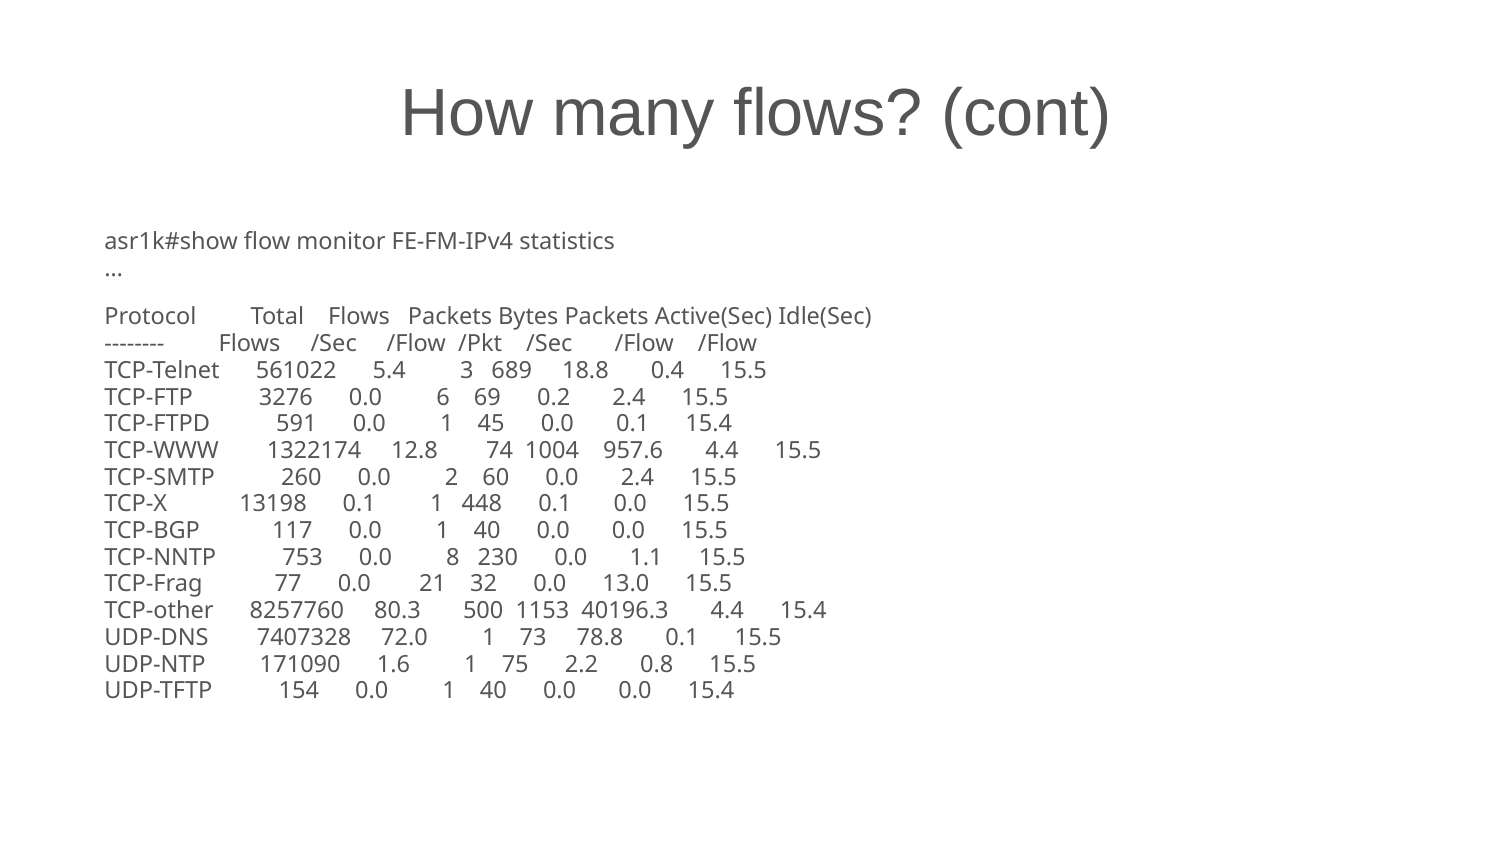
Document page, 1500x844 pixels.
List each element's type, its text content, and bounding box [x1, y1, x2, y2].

title How many flows? (cont) [71, 55, 1441, 177]
list asr1k#show flow monitor FE-FM-IPv4 statistics … Protocol Total Flows Packets Bytes Packets Active(Sec) Idle(Sec) -------- Flows /Sec /Flow /Pkt /Sec /Flow /Flow TCP-Telnet 561022 5.4 3 689 18.8 0.4 15.5 TCP-FTP 3276 0.0 6 69 0.2 2.4 15.5 TCP-FTPD 591 0.0 1 45 0.0 0.1 15.4 TCP-WWW 1322174 12.8 74 1004 957.6 4.4 15.5 TCP-SMTP 260 0.0 2 60 0.0 2.4 15.5 TCP-X 13198 0.1 1 448 0.1 0.0 15.5 TCP-BGP 117 0.0 1 40 0.0 0.0 15.5 TCP-NNTP 753 0.0 8 230 0.0 1.1 15.5 TCP-Frag 77 0.0 21 32 0.0 13.0 15.5 TCP-other 8257760 80.3 500 1153 40196.3 4.4 15.4 UDP-DNS 7407328 72.0 1 73 78.8 0.1 15.5 UDP-NTP 171090 1.6 1 75 2.2 0.8 15.5 UDP-TFTP 154 0.0 1 40 0.0 0.0 15.4 [71, 221, 1441, 741]
